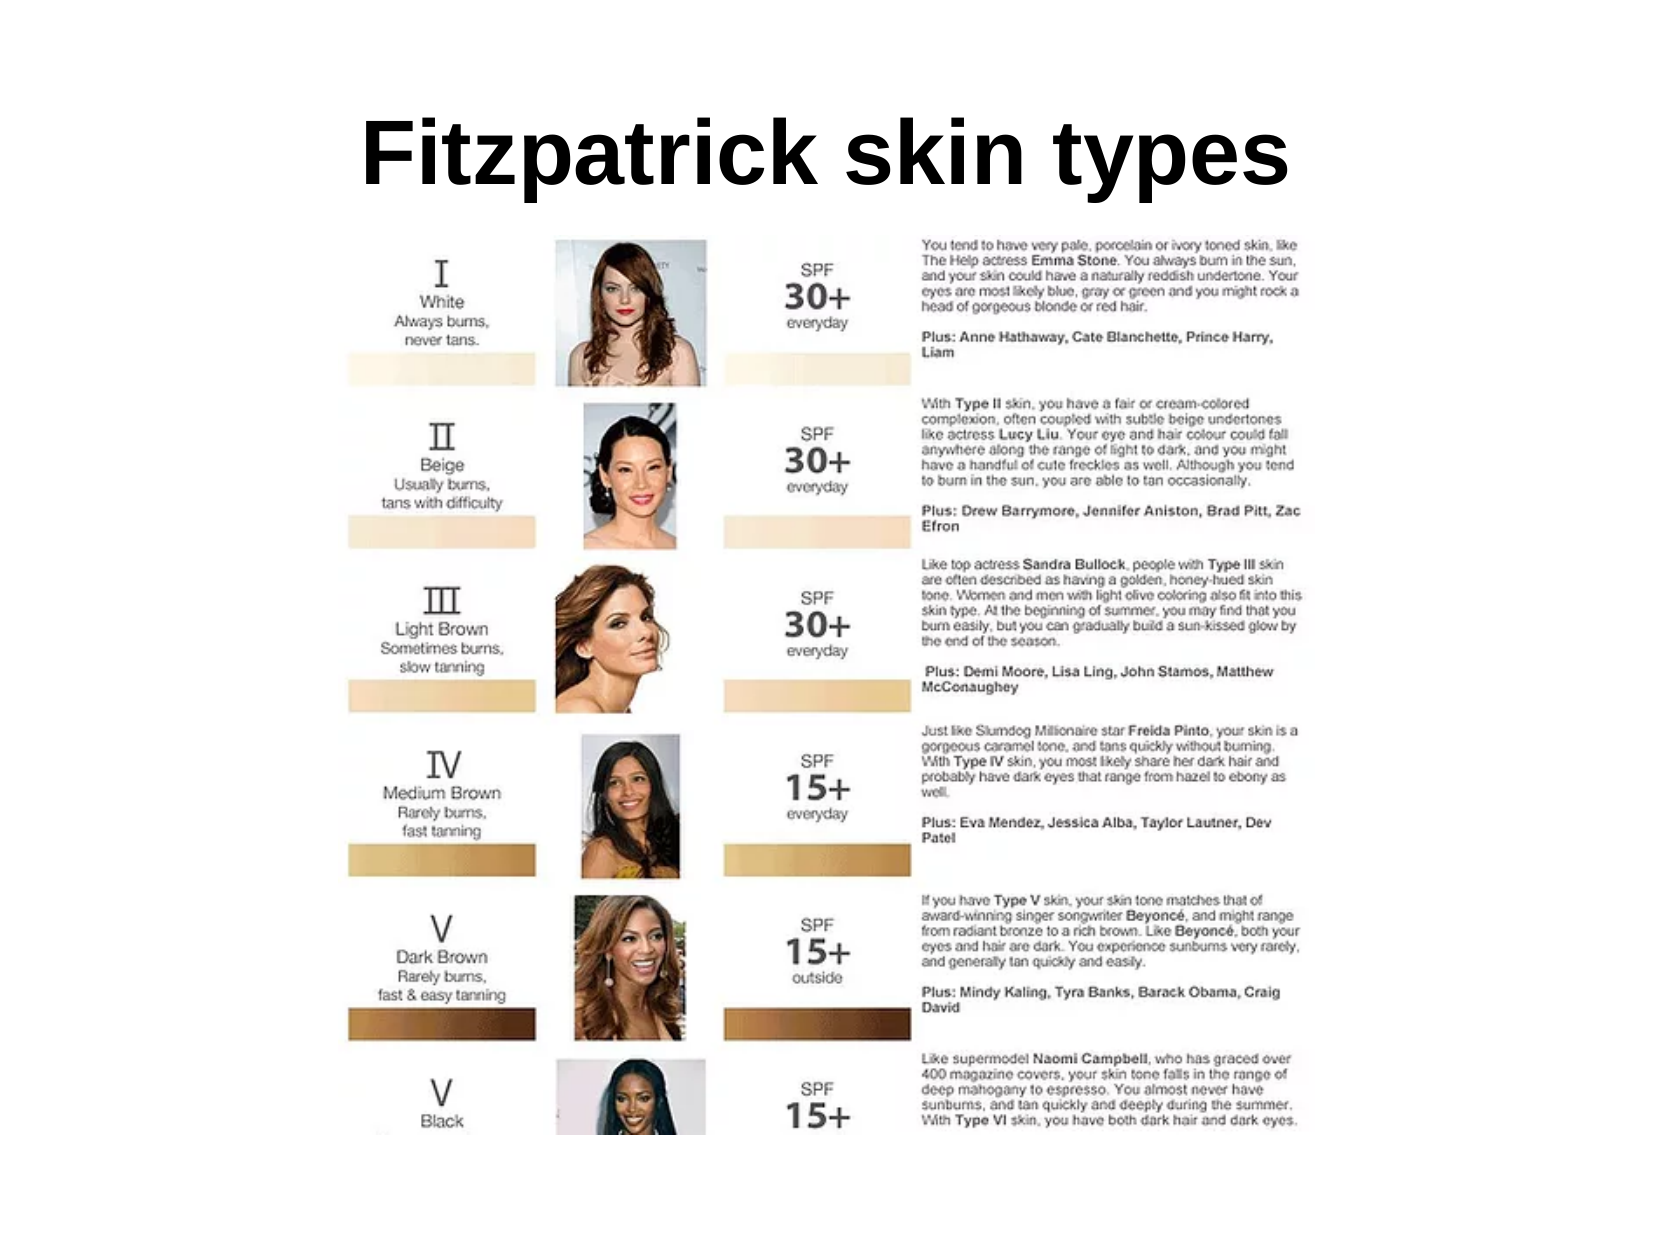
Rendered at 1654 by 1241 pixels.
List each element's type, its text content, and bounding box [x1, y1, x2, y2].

title Fitzpatrick skin types [82, 49, 1571, 257]
picture [338, 235, 1315, 1135]
